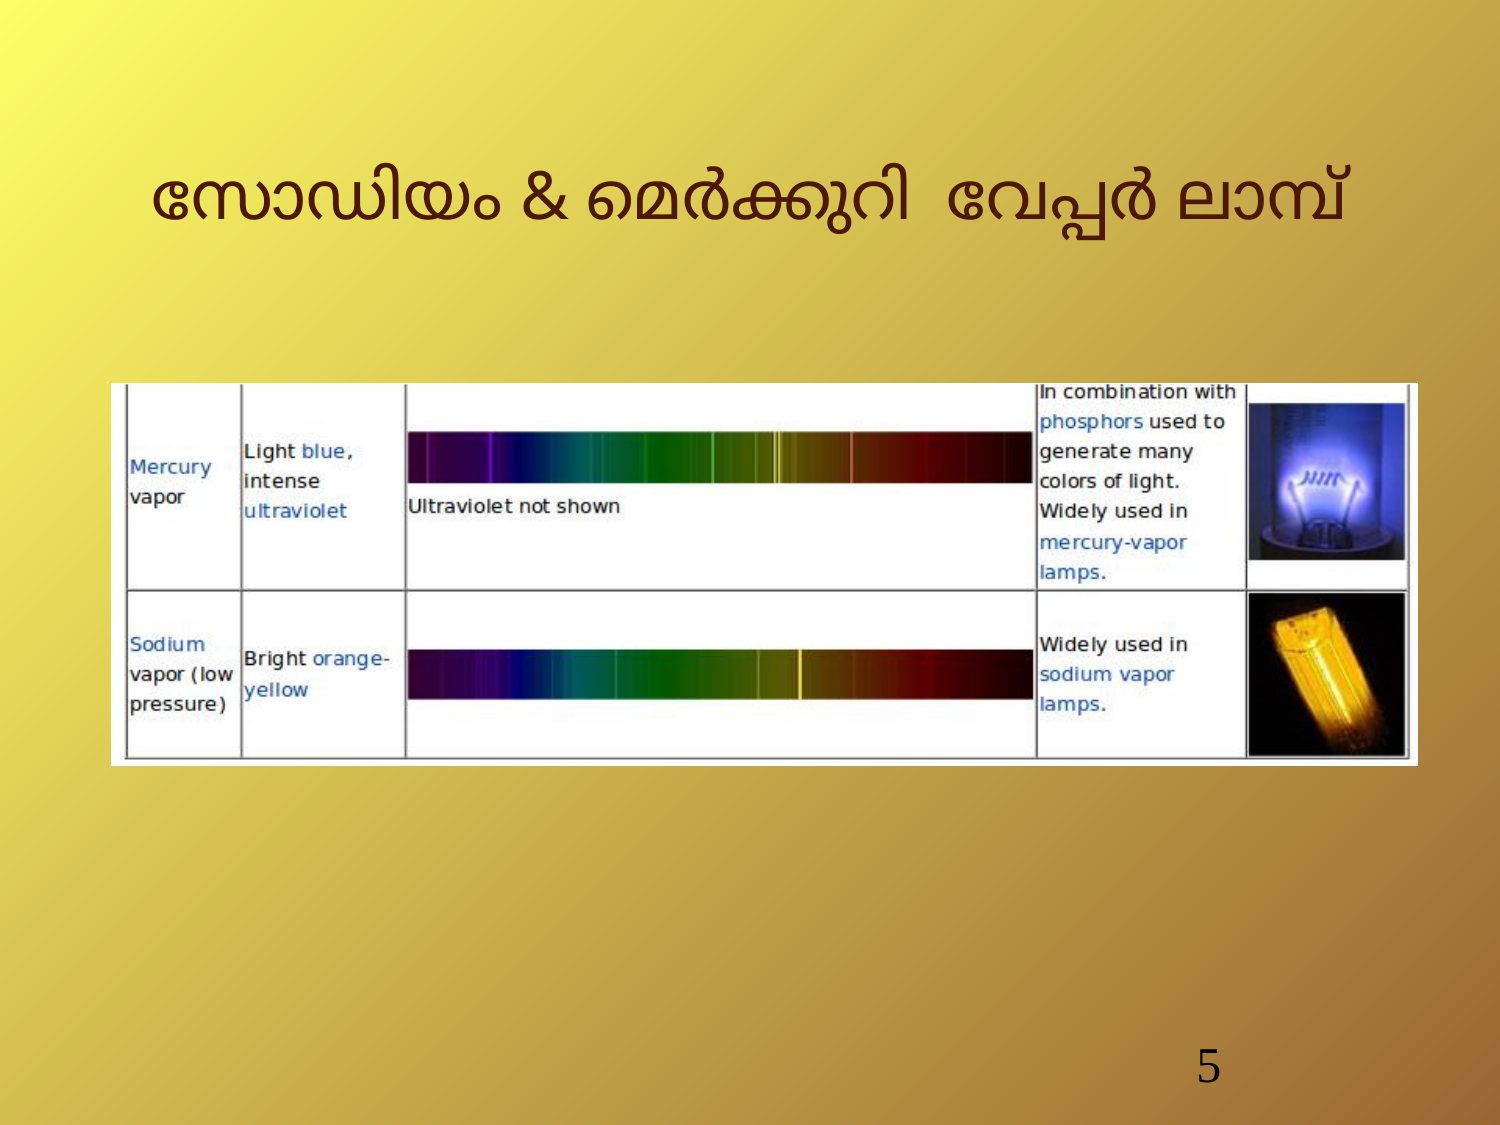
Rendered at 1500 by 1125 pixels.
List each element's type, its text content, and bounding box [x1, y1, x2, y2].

picture [111, 383, 1418, 766]
title സോഡിയം & മെര്‍ക്കുറി വേപ്പര്‍ ലാമ്പ് [112, 75, 1387, 311]
